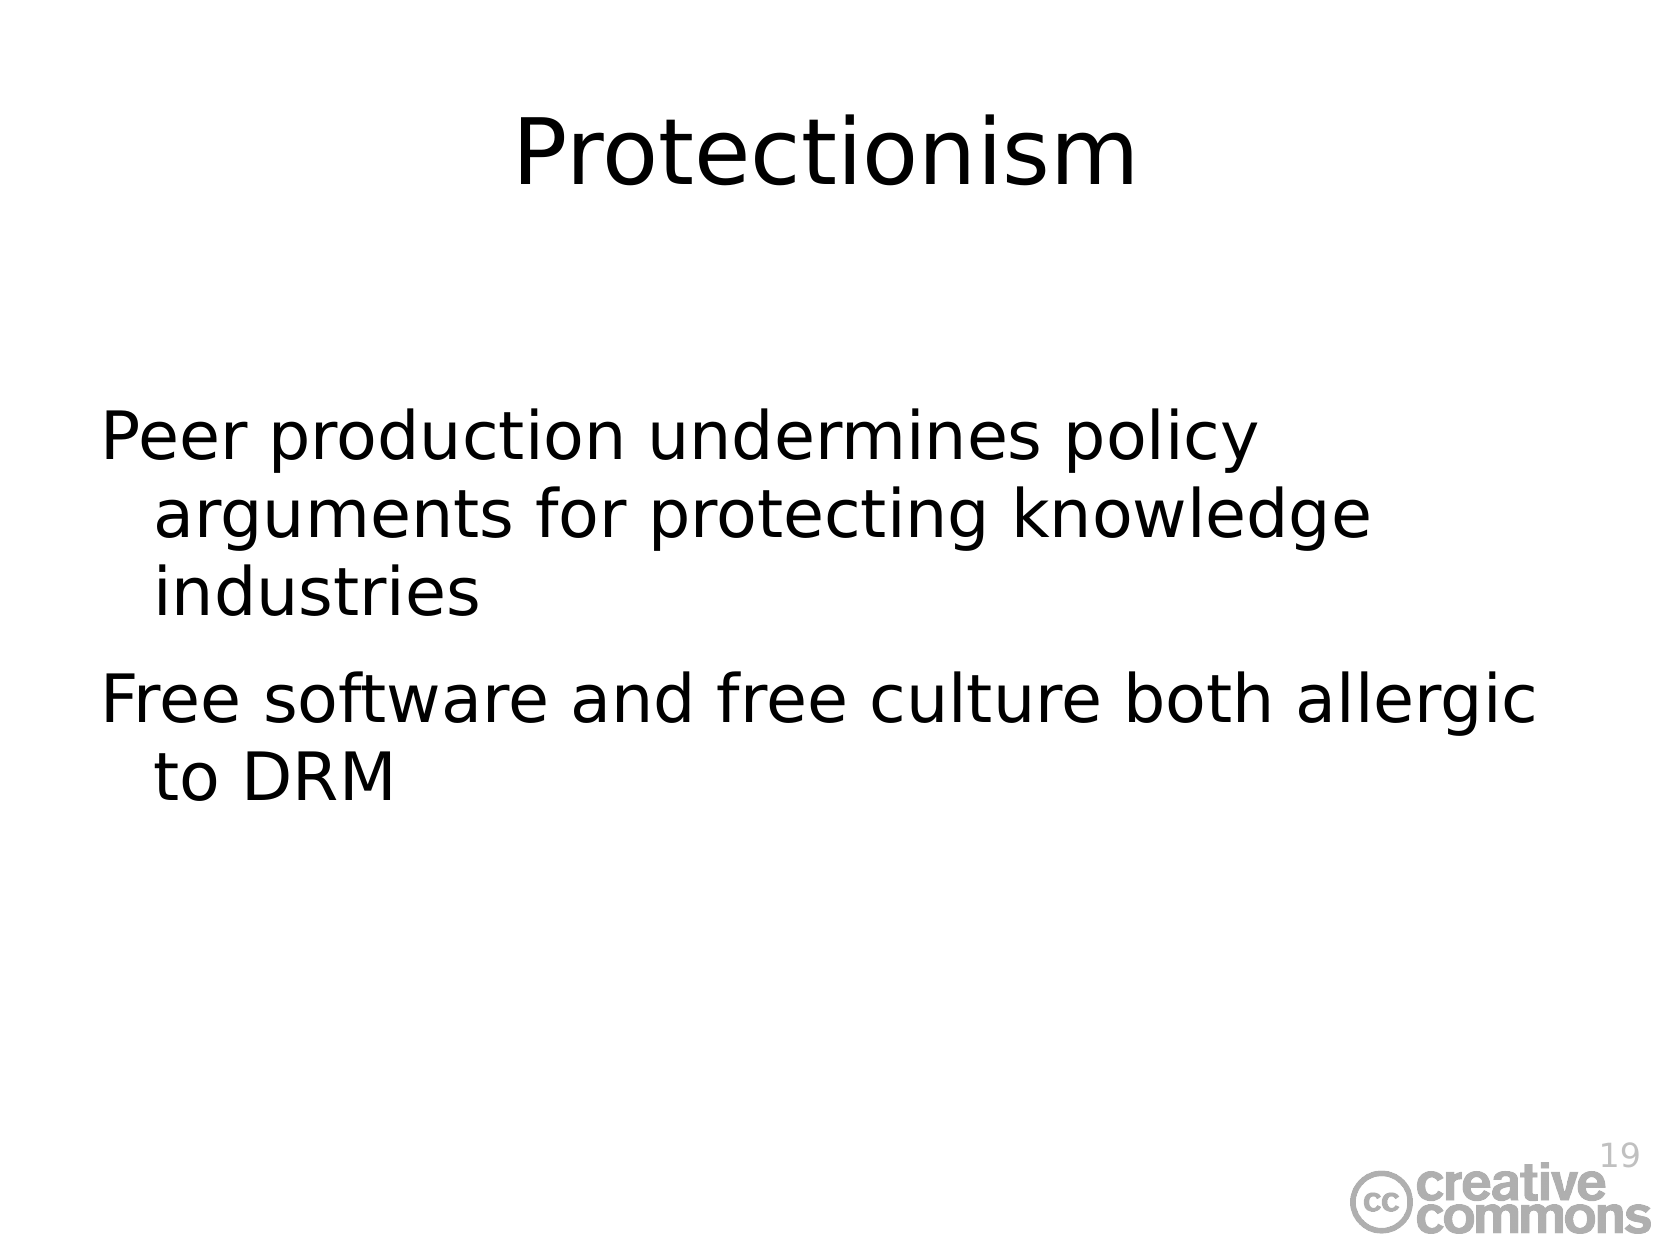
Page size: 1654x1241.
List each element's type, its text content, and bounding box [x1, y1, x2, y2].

list Peer production undermines policy arguments for protecting knowledge industries Free software and free culture both allergic to DRM [82, 290, 1571, 1138]
picture [1350, 1162, 1651, 1234]
title Protectionism [82, 49, 1571, 257]
